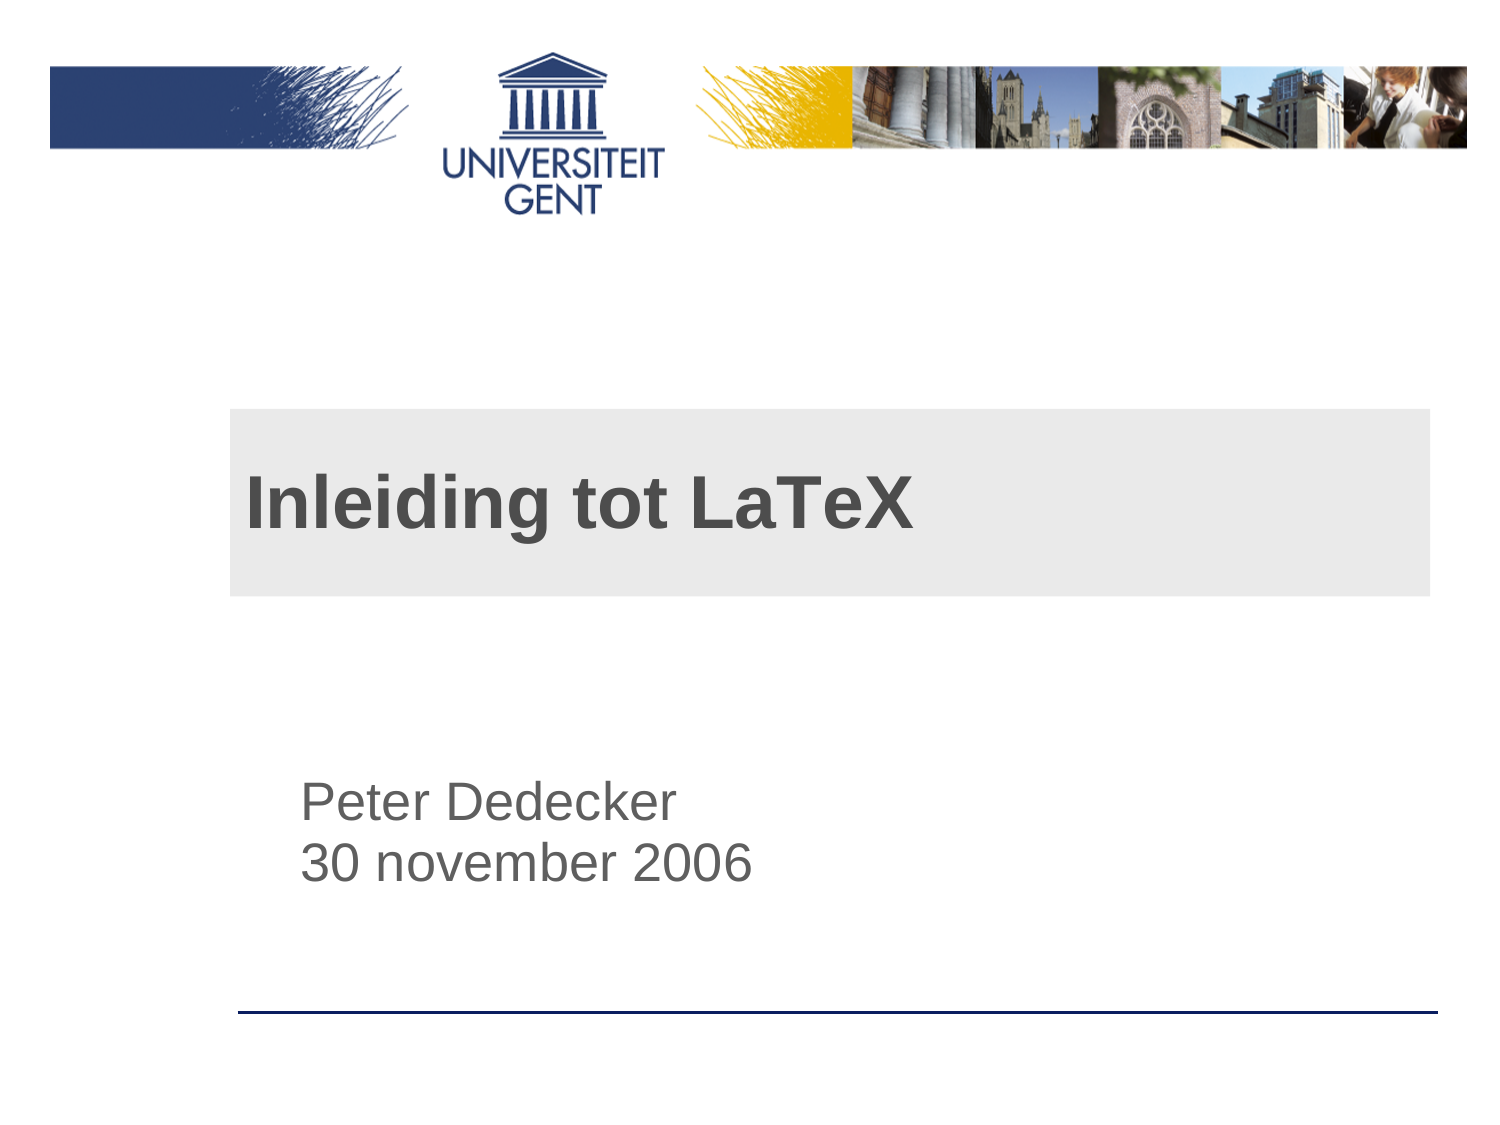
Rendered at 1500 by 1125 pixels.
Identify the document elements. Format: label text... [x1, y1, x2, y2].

picture [50, 49, 1467, 219]
subtitle Peter Dedecker 30 november 2006 [237, 525, 1438, 1125]
title Inleiding tot LaTeX [230, 408, 1431, 597]
